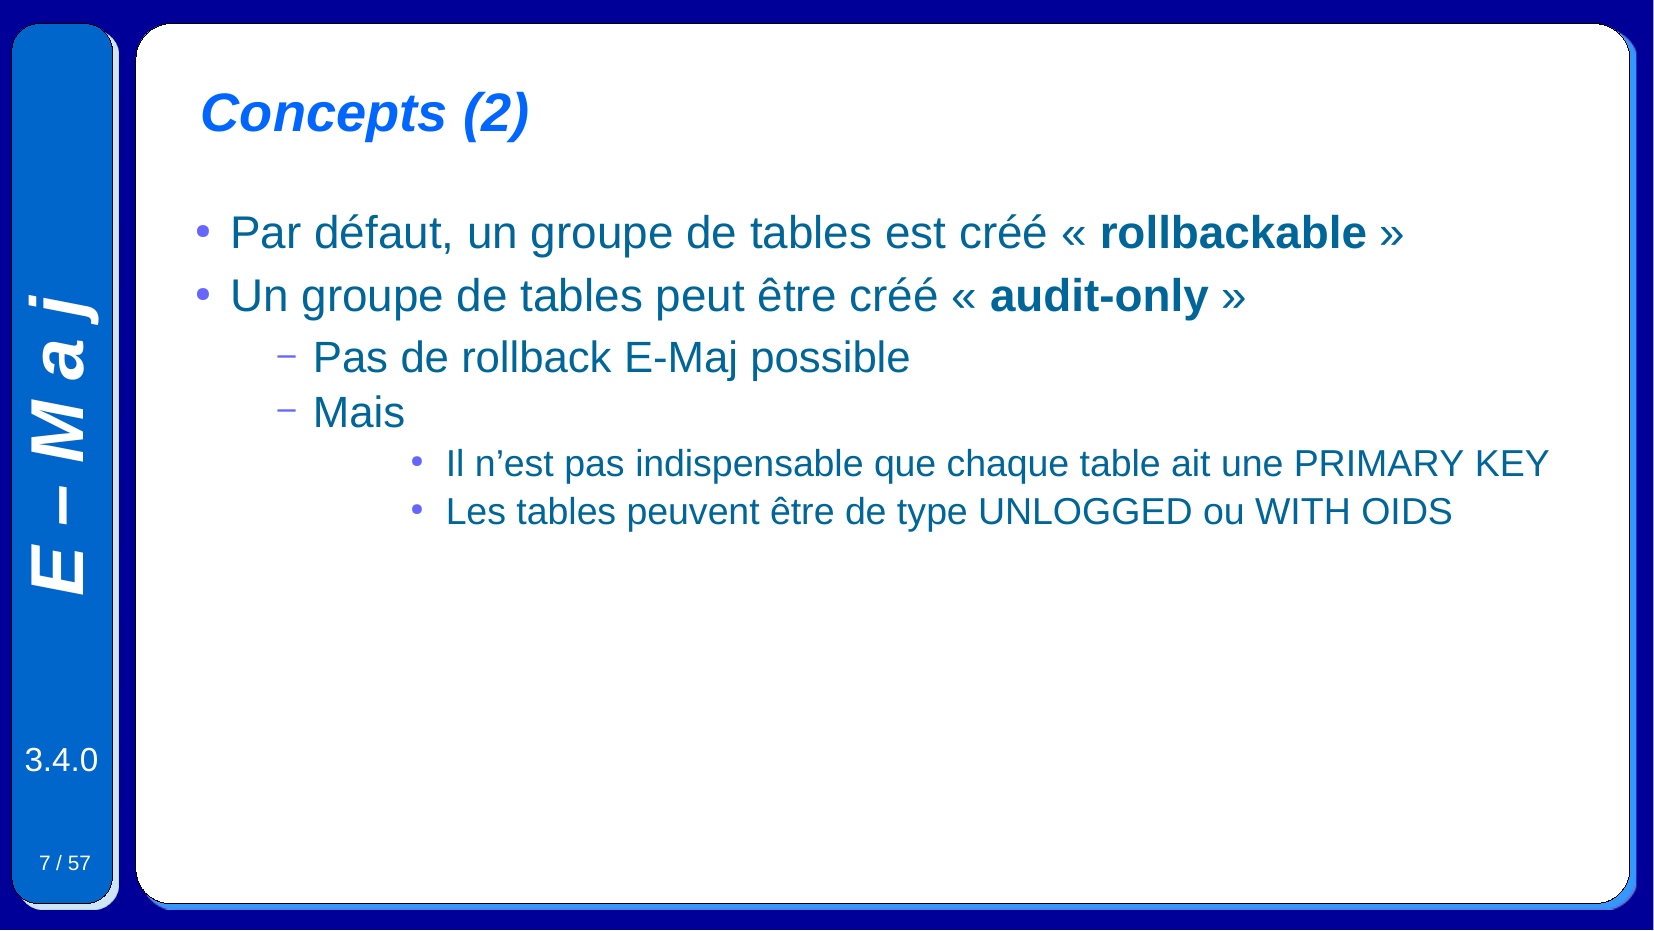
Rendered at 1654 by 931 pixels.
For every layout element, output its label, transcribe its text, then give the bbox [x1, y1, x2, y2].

title Concepts (2) [200, 34, 1575, 191]
list Par défaut, un groupe de tables est créé « rollbackable » Un groupe de tables peut être créé « audit-only » Pas de rollback E-Maj possible Mais Il n’est pas indispensable que chaque table ait une PRIMARY KEY Les tables peuvent être de type UNLOGGED ou WITH OIDS [177, 206, 1587, 827]
